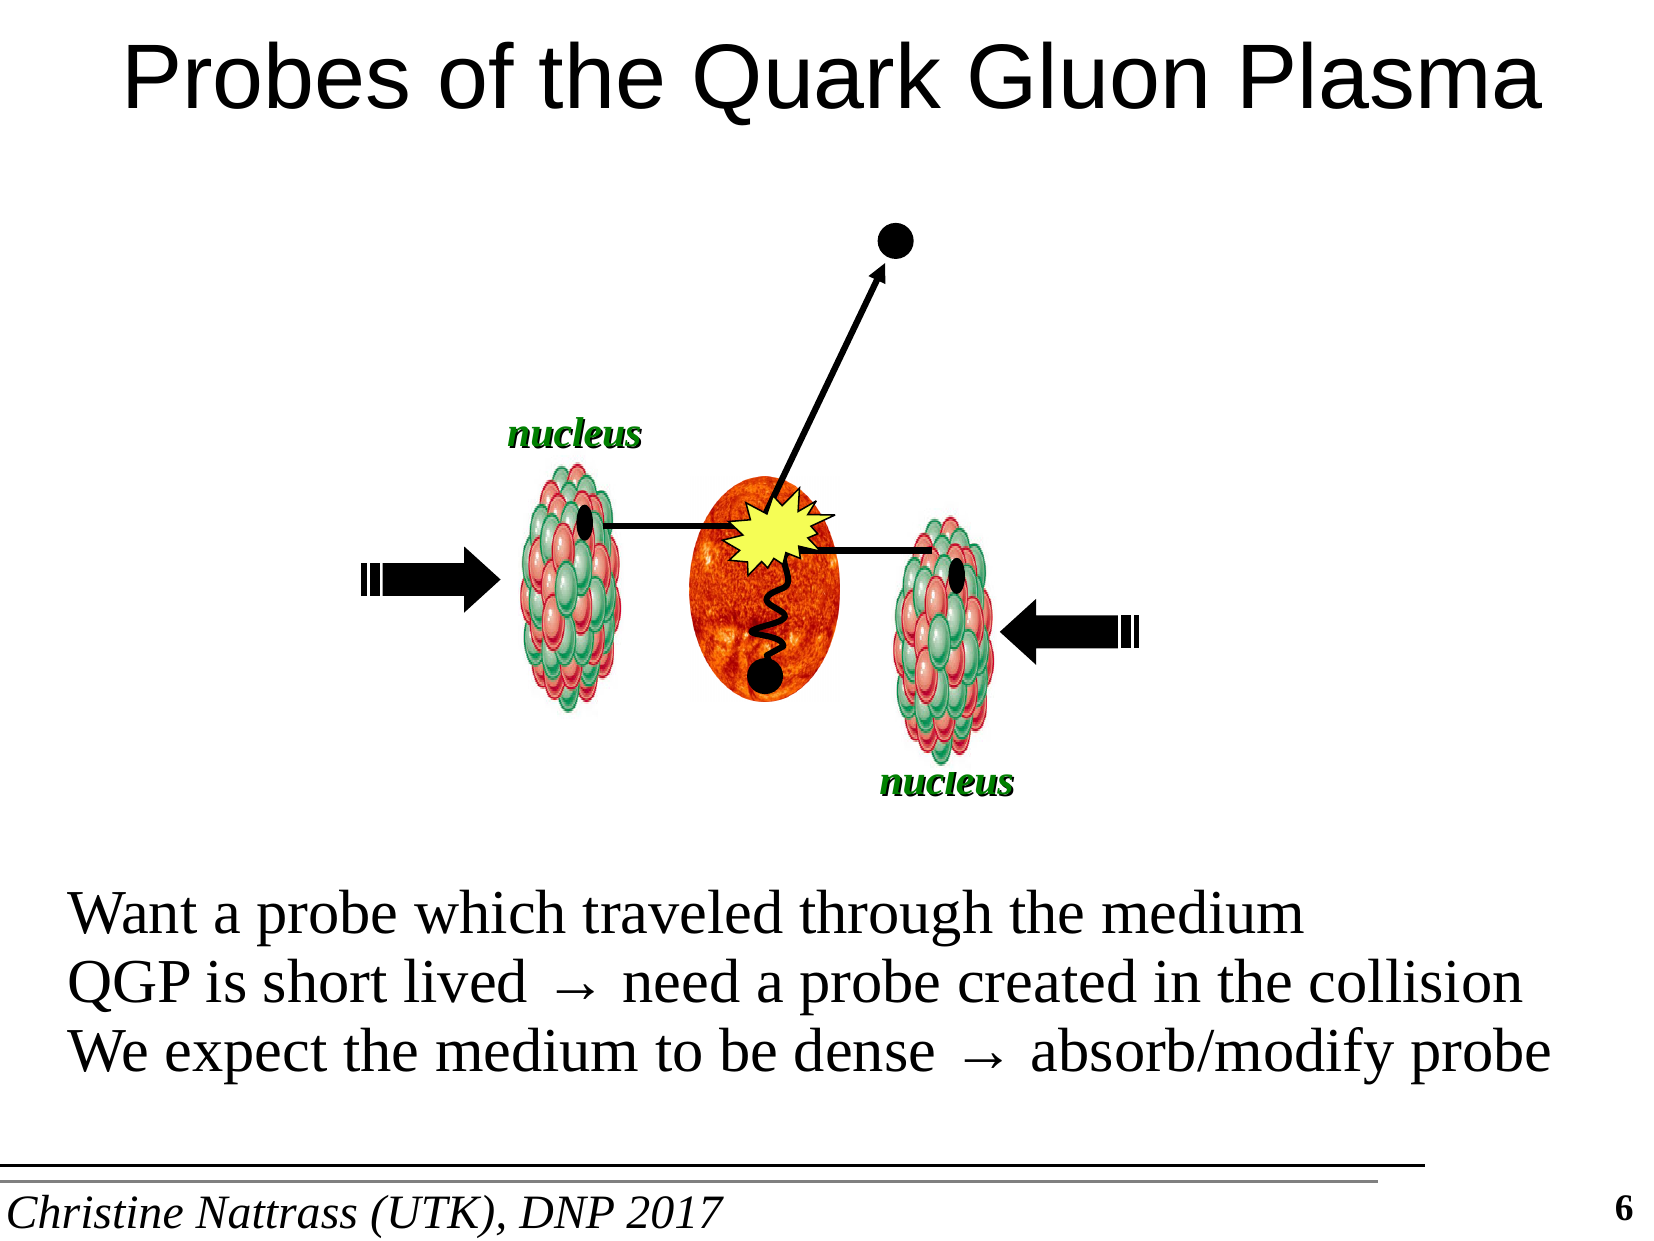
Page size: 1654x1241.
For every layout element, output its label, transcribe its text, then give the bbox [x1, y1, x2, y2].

picture [518, 464, 624, 719]
text_box [577, 505, 593, 540]
text_box [1121, 616, 1130, 647]
text_box [949, 558, 965, 594]
text_box nucleus [864, 749, 1029, 812]
text_box [383, 548, 500, 611]
text_box [878, 223, 913, 259]
text_box [747, 658, 783, 694]
text_box [370, 564, 379, 595]
picture [689, 476, 779, 523]
picture [891, 501, 997, 772]
text_box [1134, 616, 1139, 647]
text_box [722, 488, 836, 576]
picture [689, 529, 840, 702]
picture [777, 476, 840, 547]
text_box Want a probe which traveled through the medium QGP is short lived → need a probe created in the collision We expect the medium to be dense → absorb/modify probe [52, 869, 1628, 1094]
text_box [1000, 600, 1118, 664]
title Probes of the Quark Gluon Plasma [88, 7, 1577, 147]
text_box [362, 564, 366, 595]
text_box nucleus [492, 401, 657, 464]
